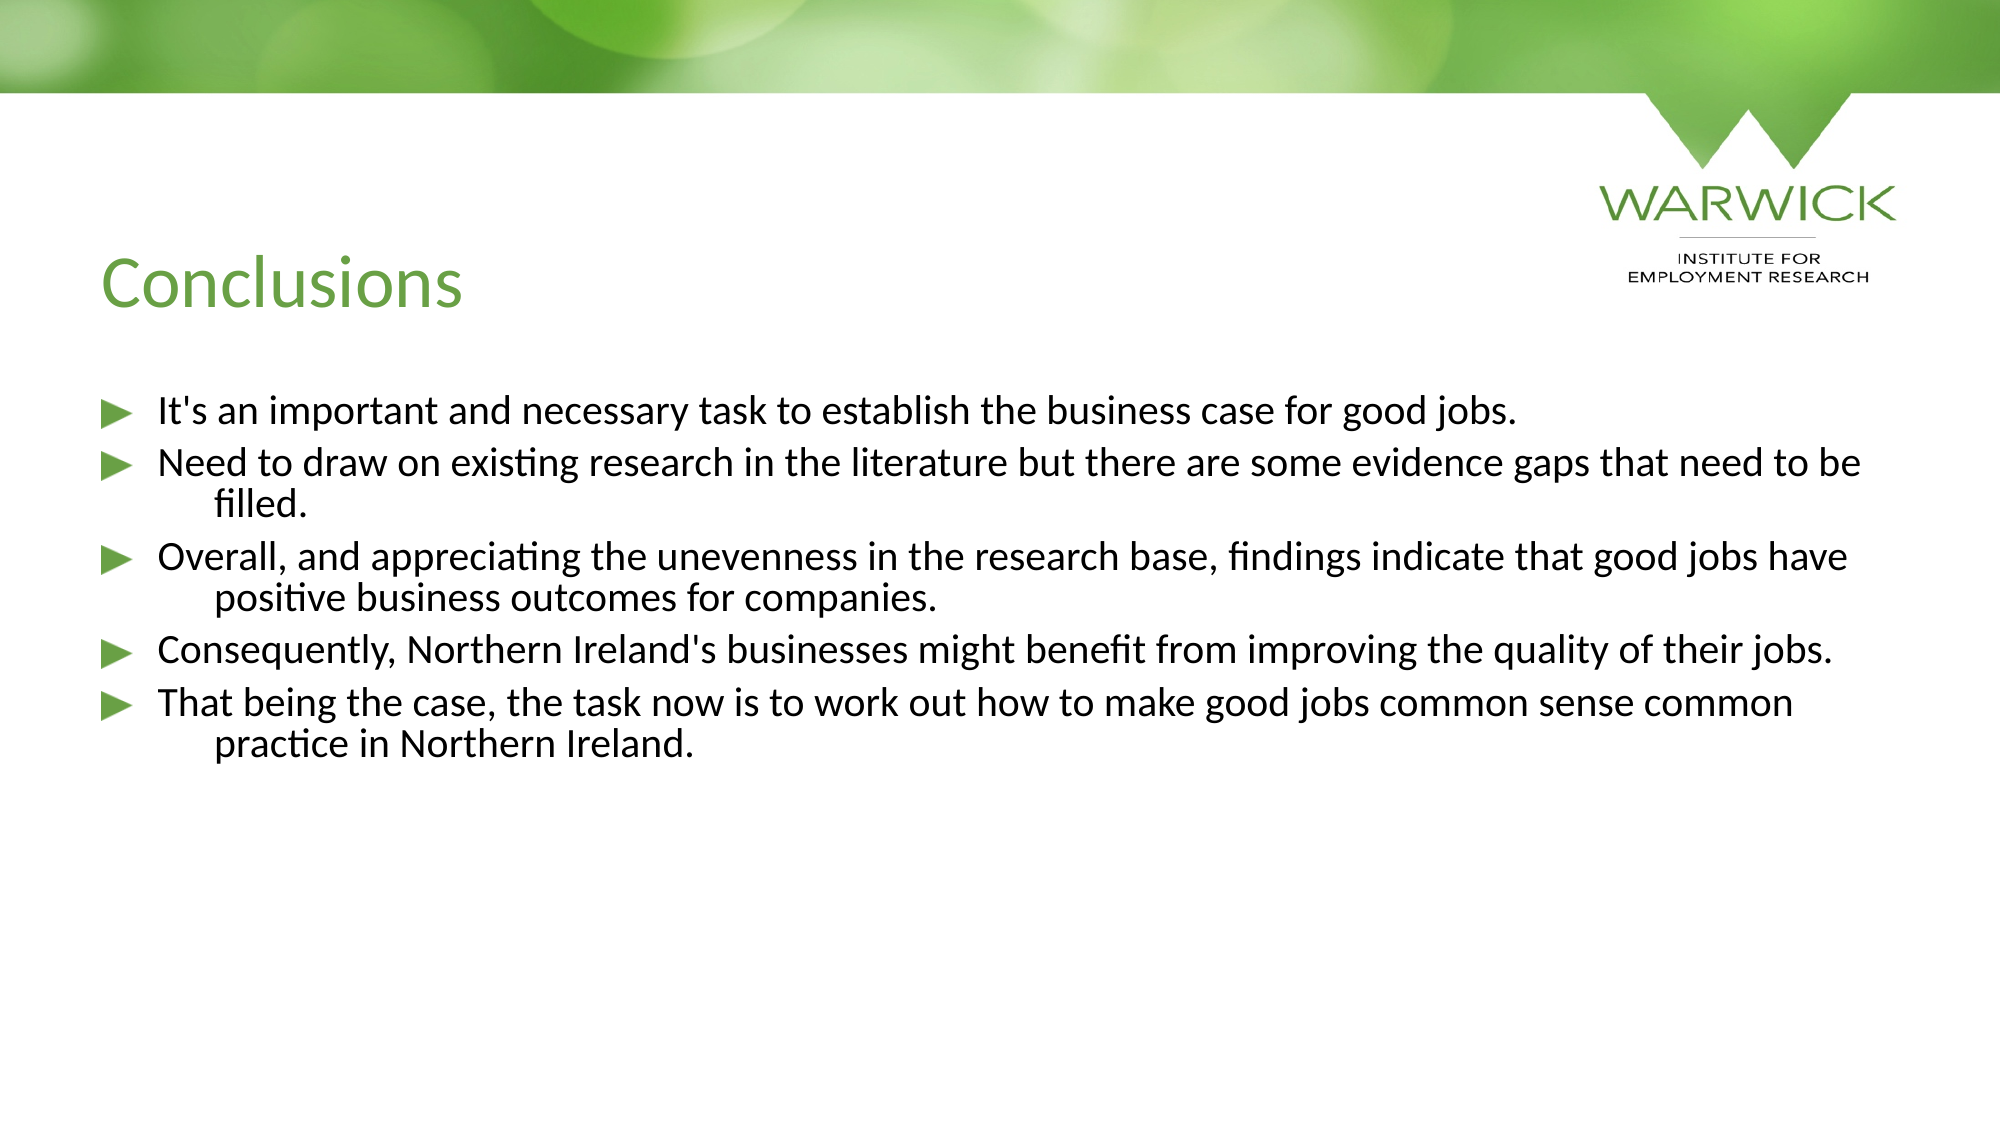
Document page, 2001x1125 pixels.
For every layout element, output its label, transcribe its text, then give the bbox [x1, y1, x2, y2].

list It's an important and necessary task to establish the business case for good jobs. Need to draw on existing research in the literature but there are some evidence gaps that need to be filled. Overall, and appreciating the unevenness in the research base, findings indicate that good jobs have positive business outcomes for companies. Consequently, Northern Ireland's businesses might benefit from improving the quality of their jobs. That being the case, the task now is to work out how to make good jobs common sense common practice in Northern Ireland. [157, 372, 1876, 1058]
list Conclusions [86, 243, 1552, 350]
